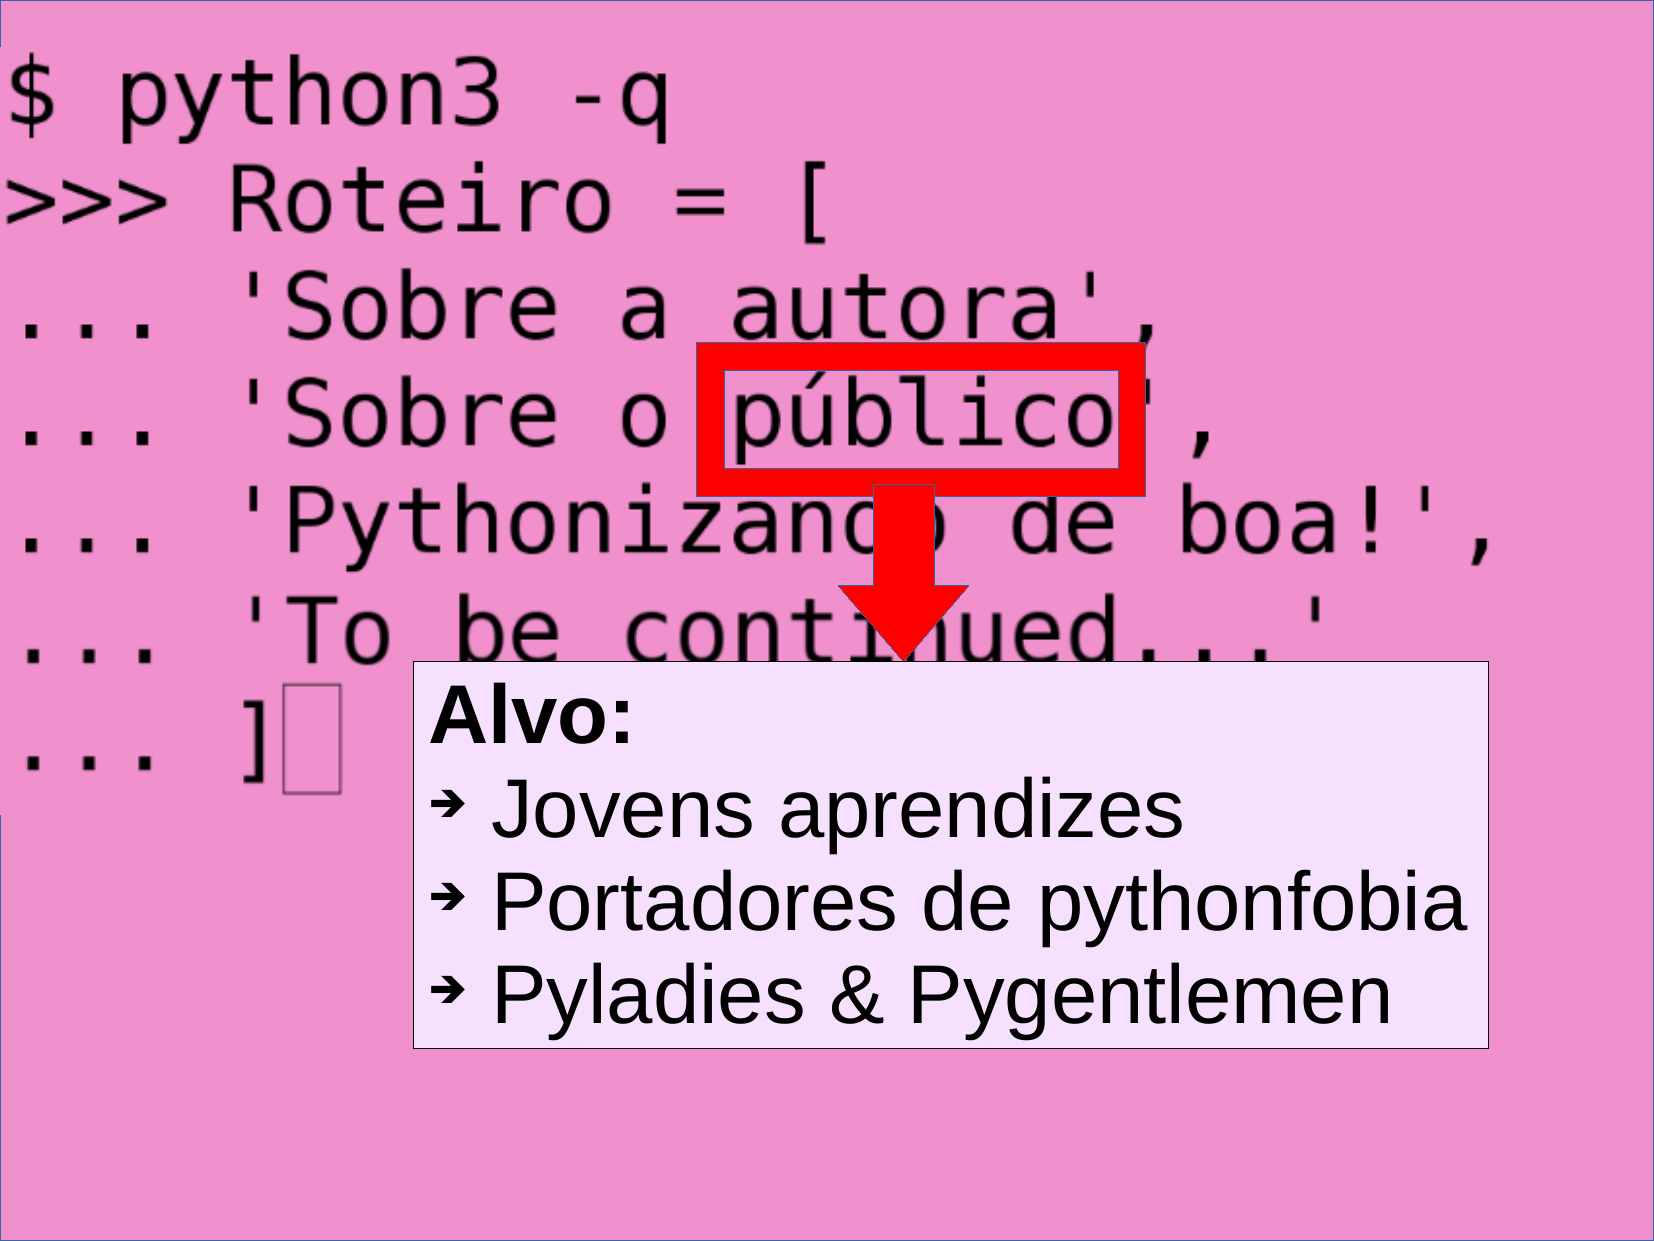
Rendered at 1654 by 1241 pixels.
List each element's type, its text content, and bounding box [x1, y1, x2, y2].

picture [0, 47, 1524, 815]
text_box [0, 0, 1654, 1241]
text_box [696, 342, 1146, 661]
text_box Alvo: Jovens aprendizes Portadores de pythonfobia Pyladies & Pygentlemen [413, 661, 1489, 1049]
picture [725, 371, 1118, 468]
